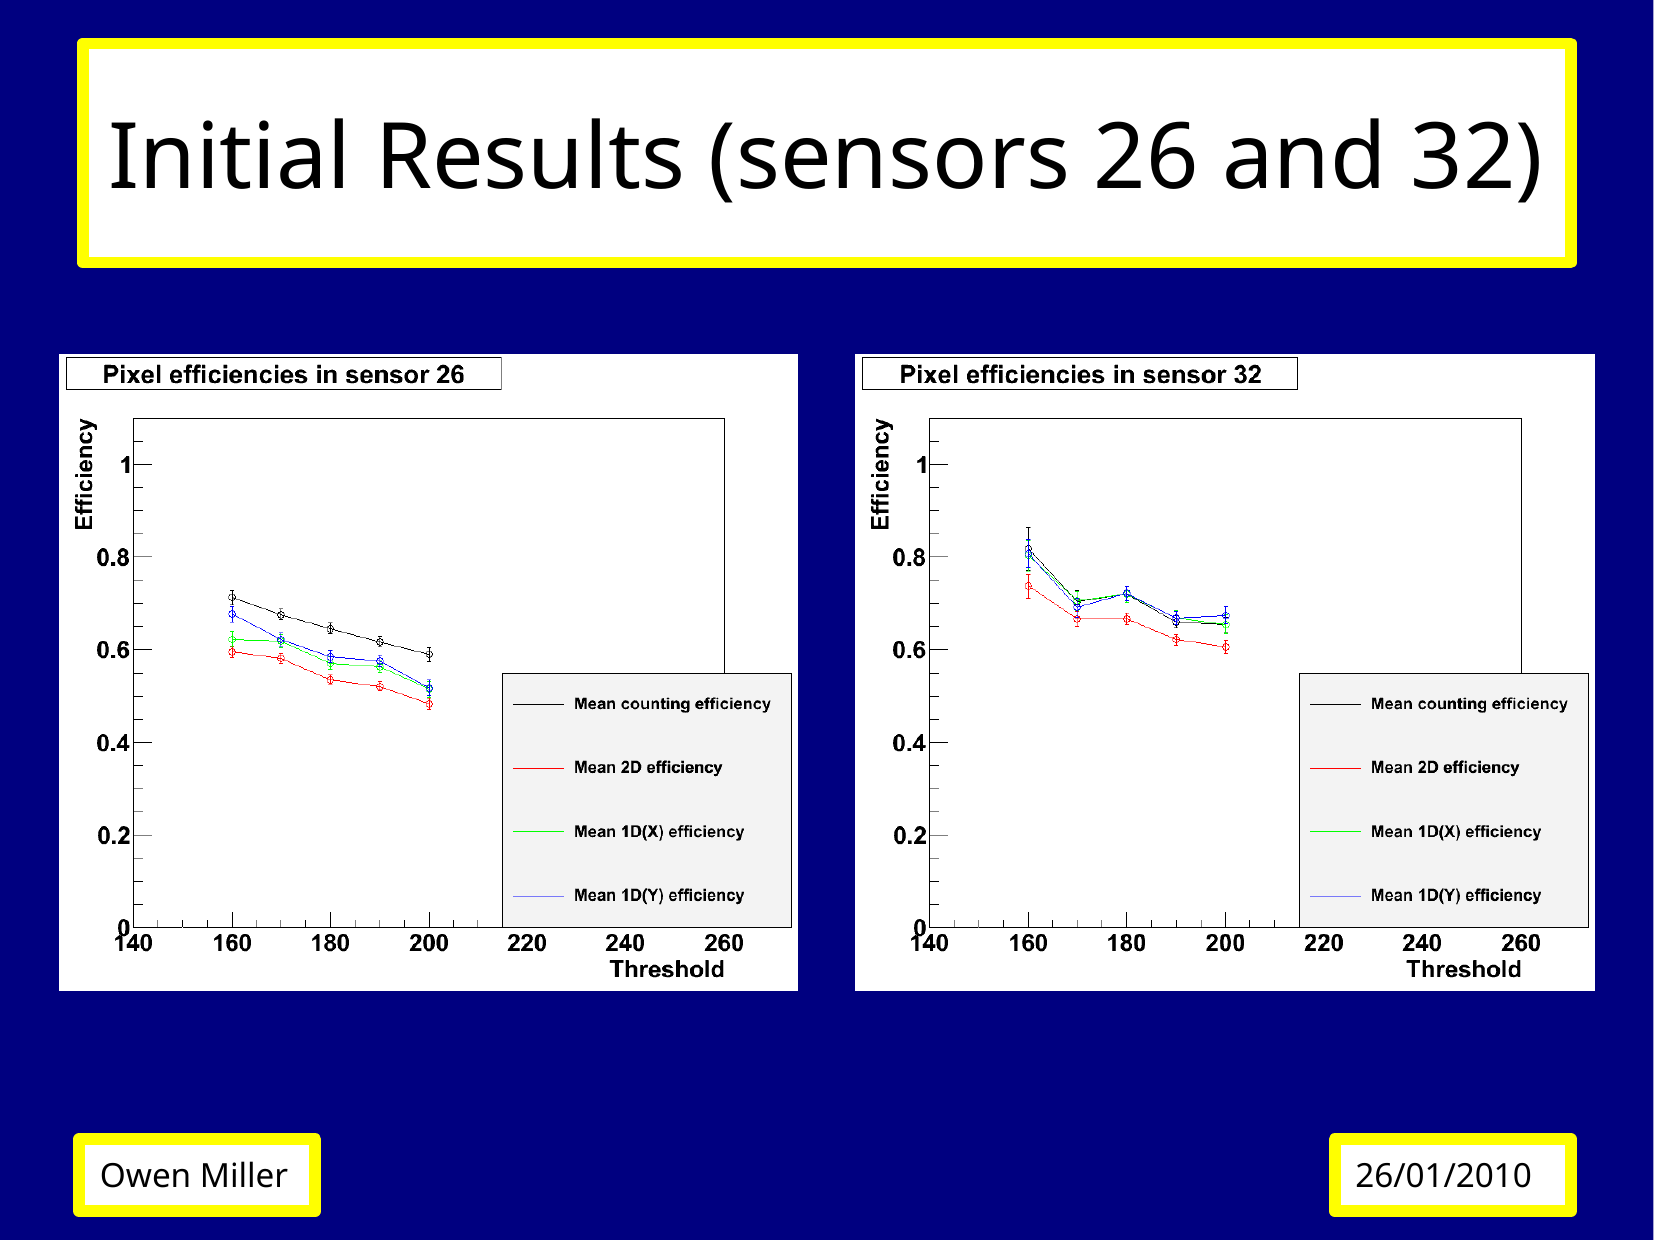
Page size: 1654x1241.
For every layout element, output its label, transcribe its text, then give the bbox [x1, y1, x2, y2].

text_box 26/01/2010 [1334, 1139, 1571, 1207]
title Initial Results (sensors 26 and 32) [82, 43, 1571, 263]
picture [59, 354, 798, 991]
picture [855, 354, 1595, 991]
text_box Owen Miller [79, 1139, 316, 1207]
